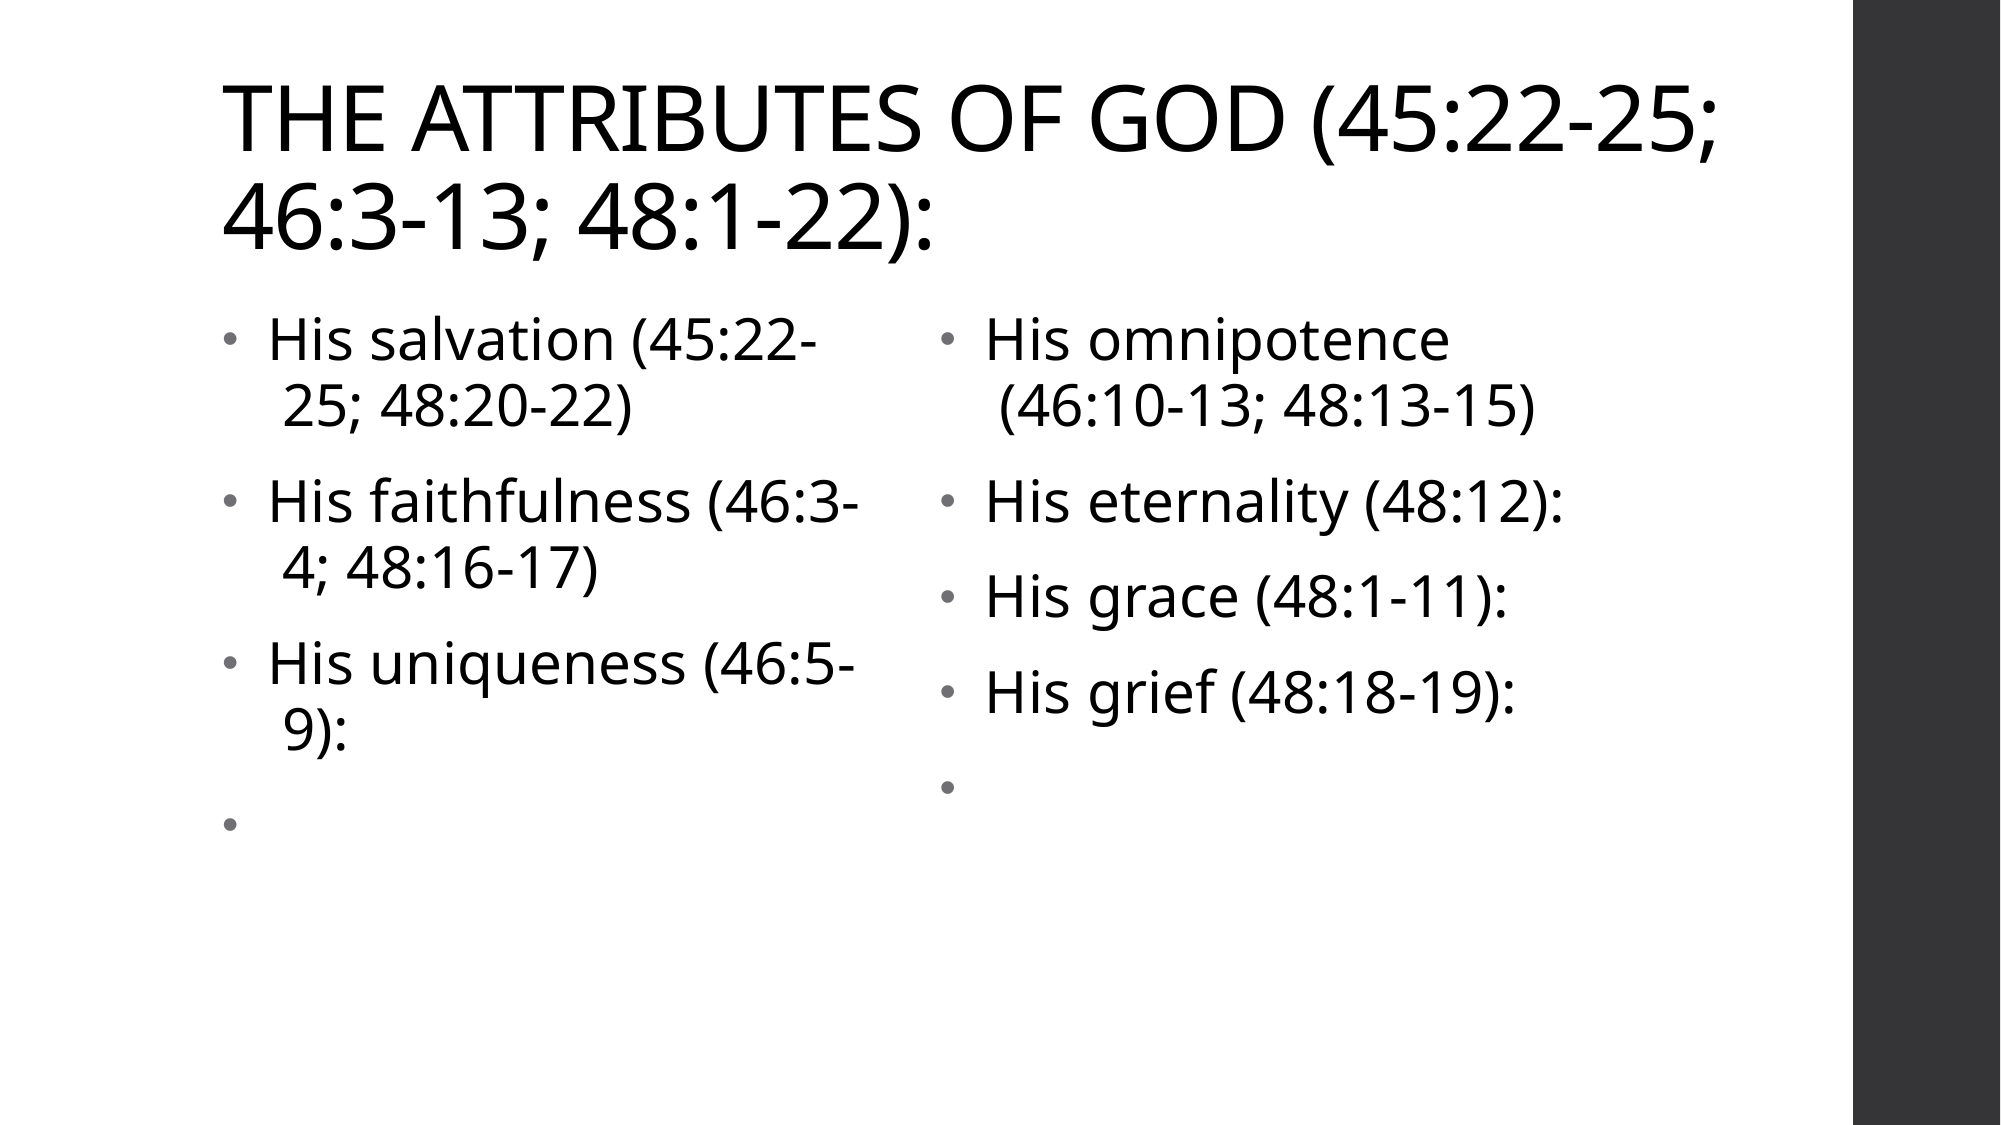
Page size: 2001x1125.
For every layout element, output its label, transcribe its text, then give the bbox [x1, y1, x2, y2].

list His omnipotence (46:10-13; 48:13-15) His eternality (48:12): His grace (48:1-11): His grief (48:18-19): [924, 299, 1617, 1014]
list His salvation (45:22-25; 48:20-22) His faithfulness (46:3-4; 48:16-17) His uniqueness (46:5-9): [207, 299, 900, 1014]
title THE ATTRIBUTES OF GOD (45:22-25; 46:3-13; 48:1-22): [206, 60, 1797, 278]
